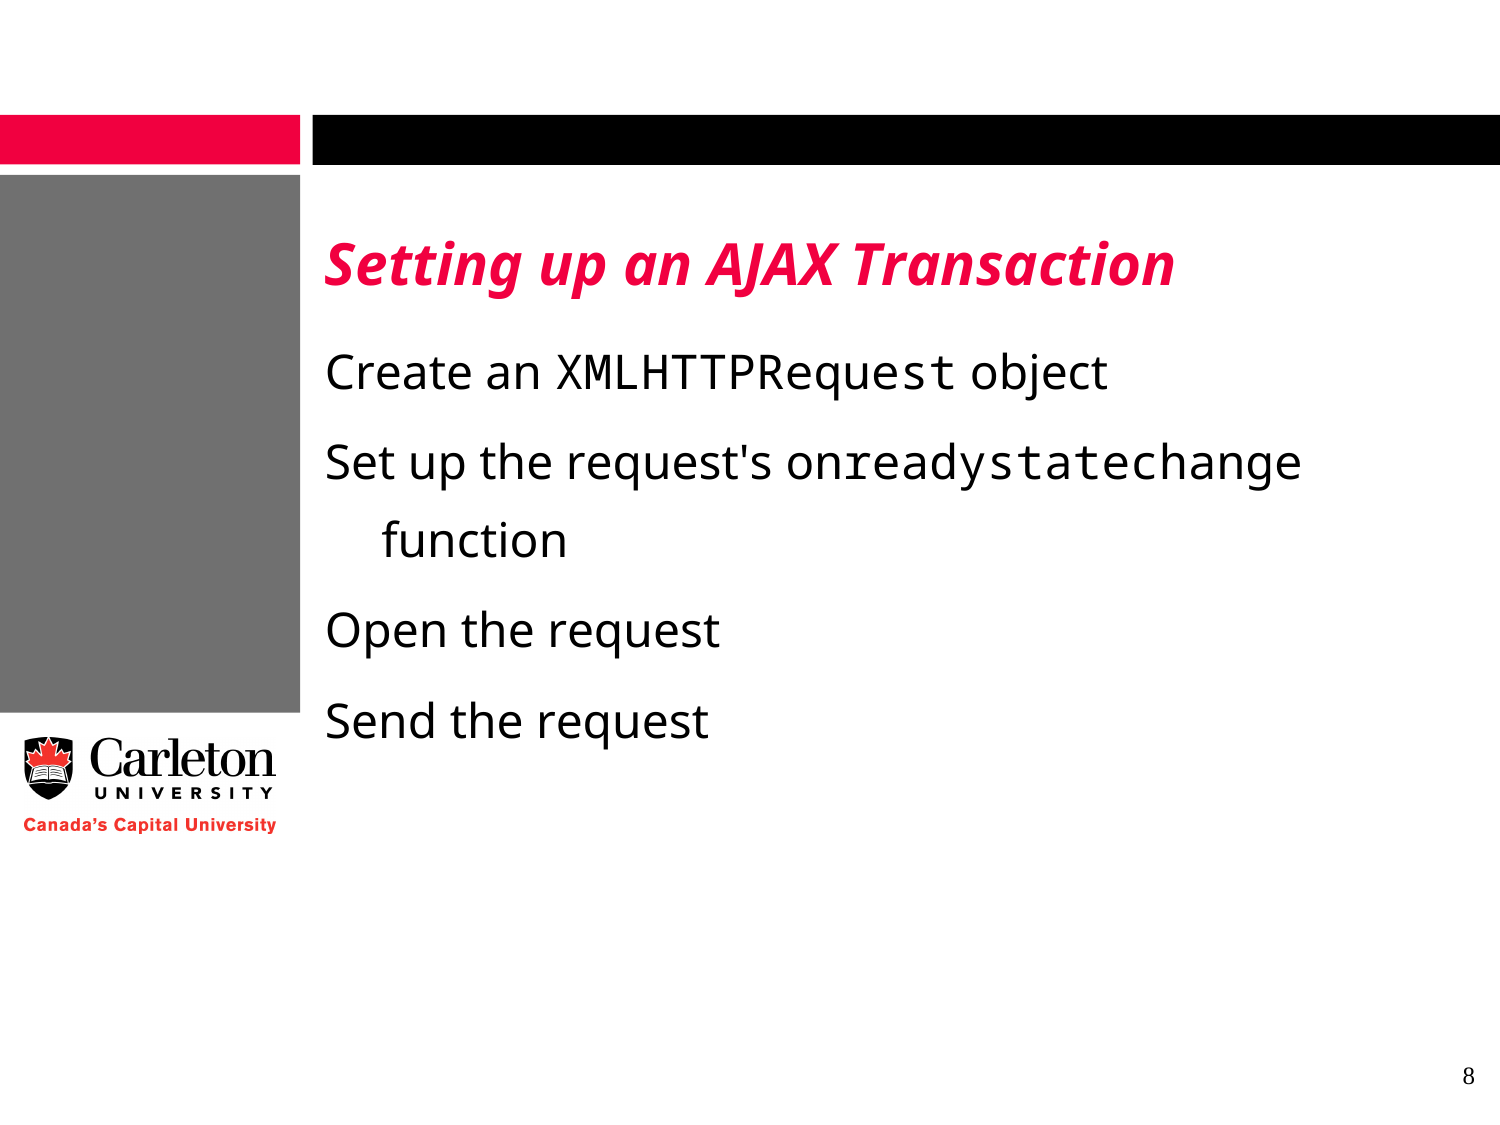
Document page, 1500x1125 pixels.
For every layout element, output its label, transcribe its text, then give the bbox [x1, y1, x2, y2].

picture [24, 737, 276, 834]
title Setting up an AJAX Transaction [324, 194, 1450, 324]
list Create an XMLHTTPRequest object Set up the request's onreadystatechange function Open the request Send the request [324, 324, 1450, 1036]
